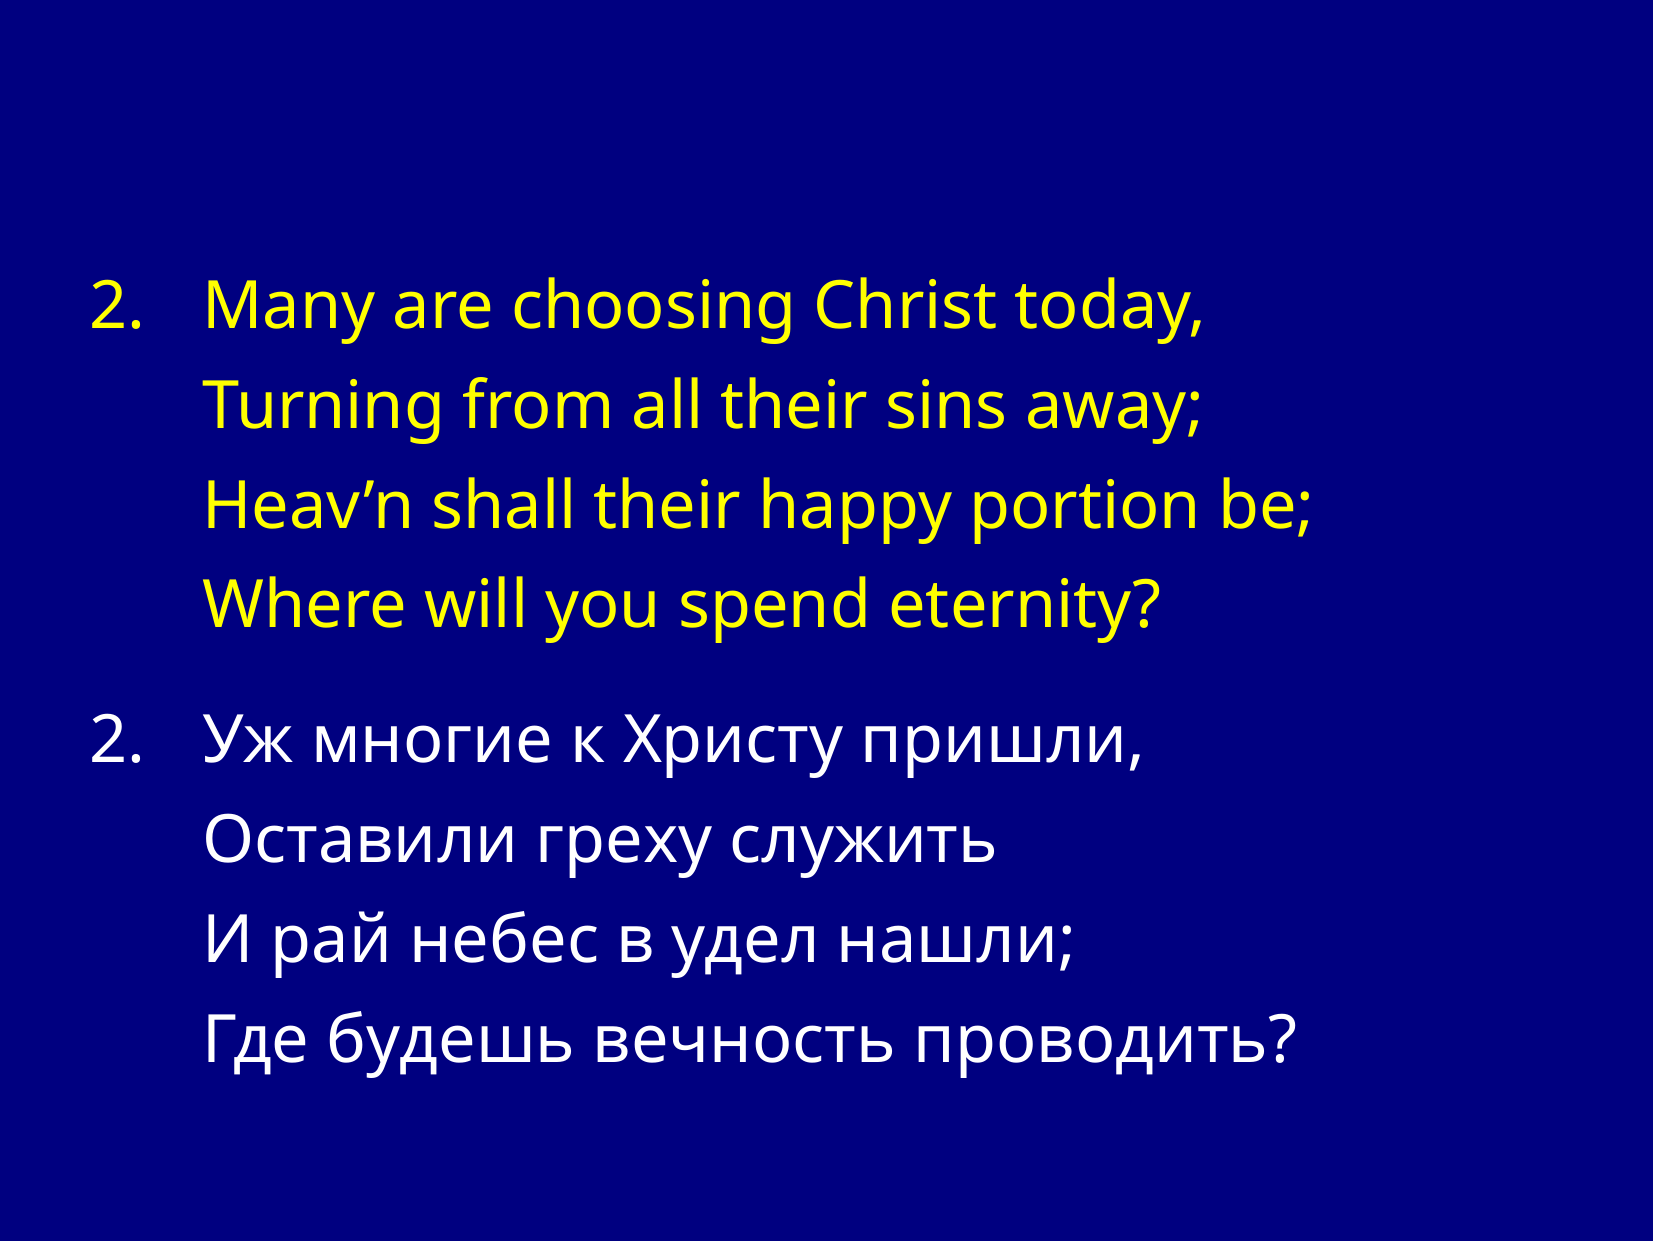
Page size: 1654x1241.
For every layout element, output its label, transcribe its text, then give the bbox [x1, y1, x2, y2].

text_box 2. Уж многие к Христу пришли, Оставили греху служить И рай небес в удел нашли; Где будешь вечность проводить? [75, 675, 1576, 1163]
text_box 2. Many are choosing Christ today, Turning from all their sins away; Heav’n shall their happy portion be; Where will you spend eternity? [75, 150, 1576, 638]
